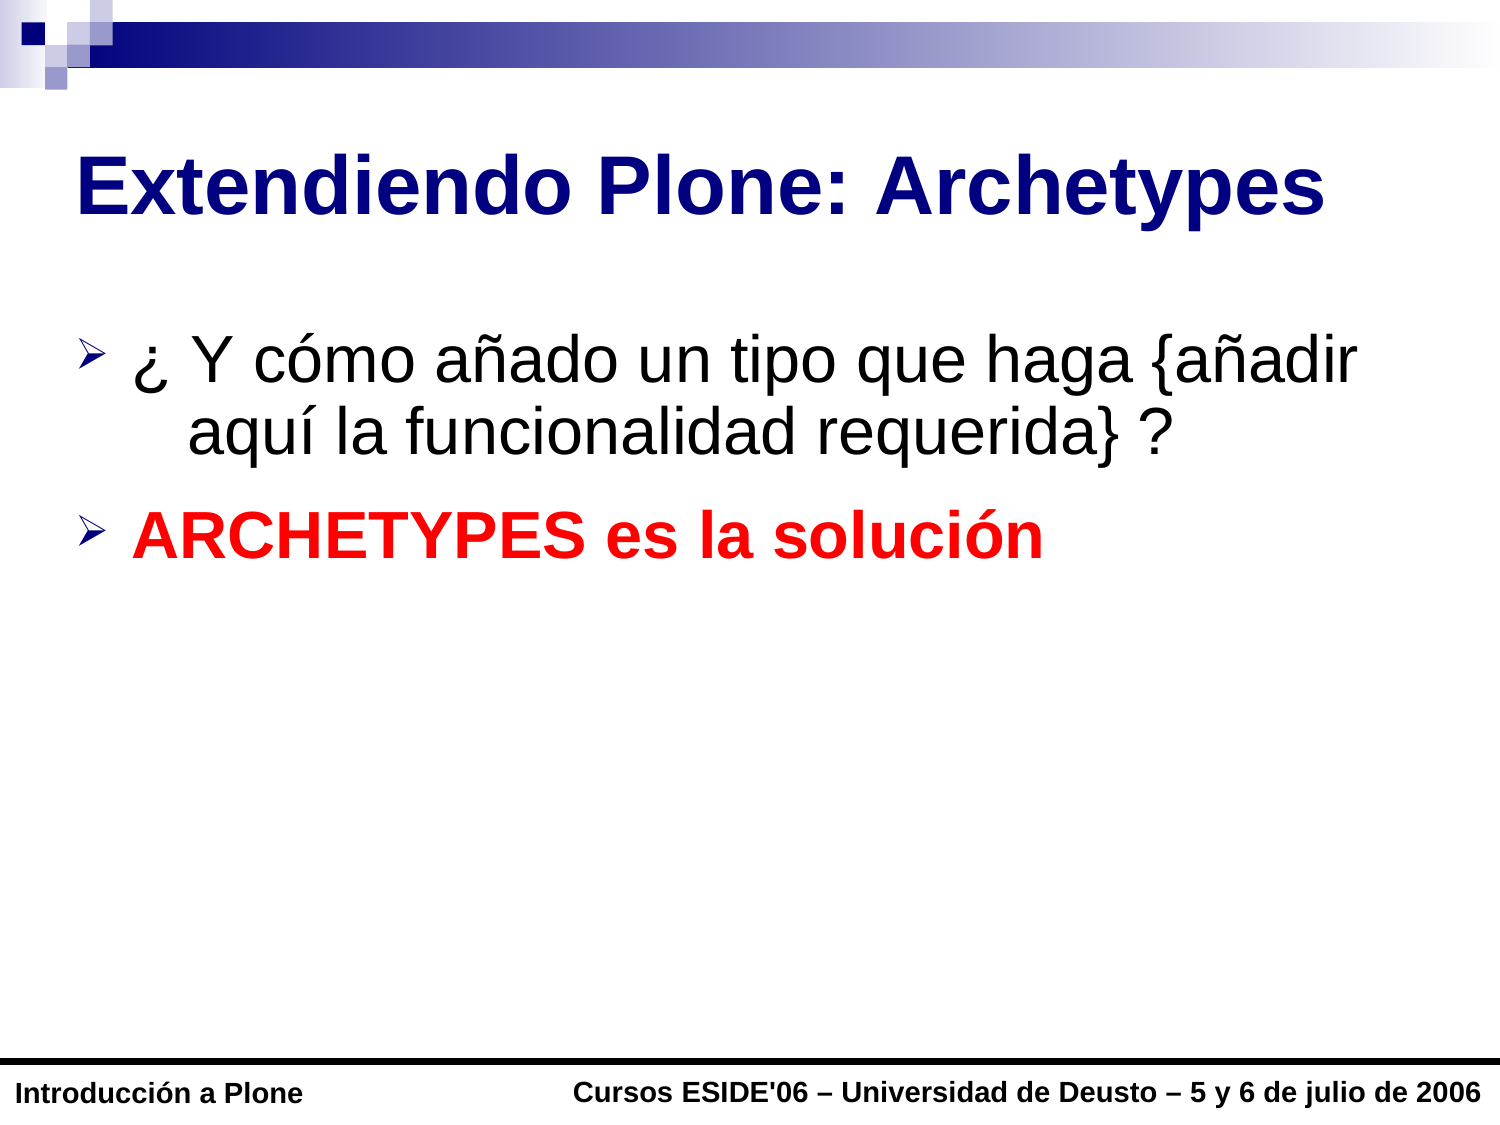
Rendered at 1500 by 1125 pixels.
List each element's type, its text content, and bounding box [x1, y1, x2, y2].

list ¿ Y cómo añado un tipo que haga {añadir aquí la funcionalidad requerida} ? ARCHETYPES es la solución [75, 324, 1426, 1034]
title Extendiendo Plone: Archetypes [75, 66, 1426, 309]
